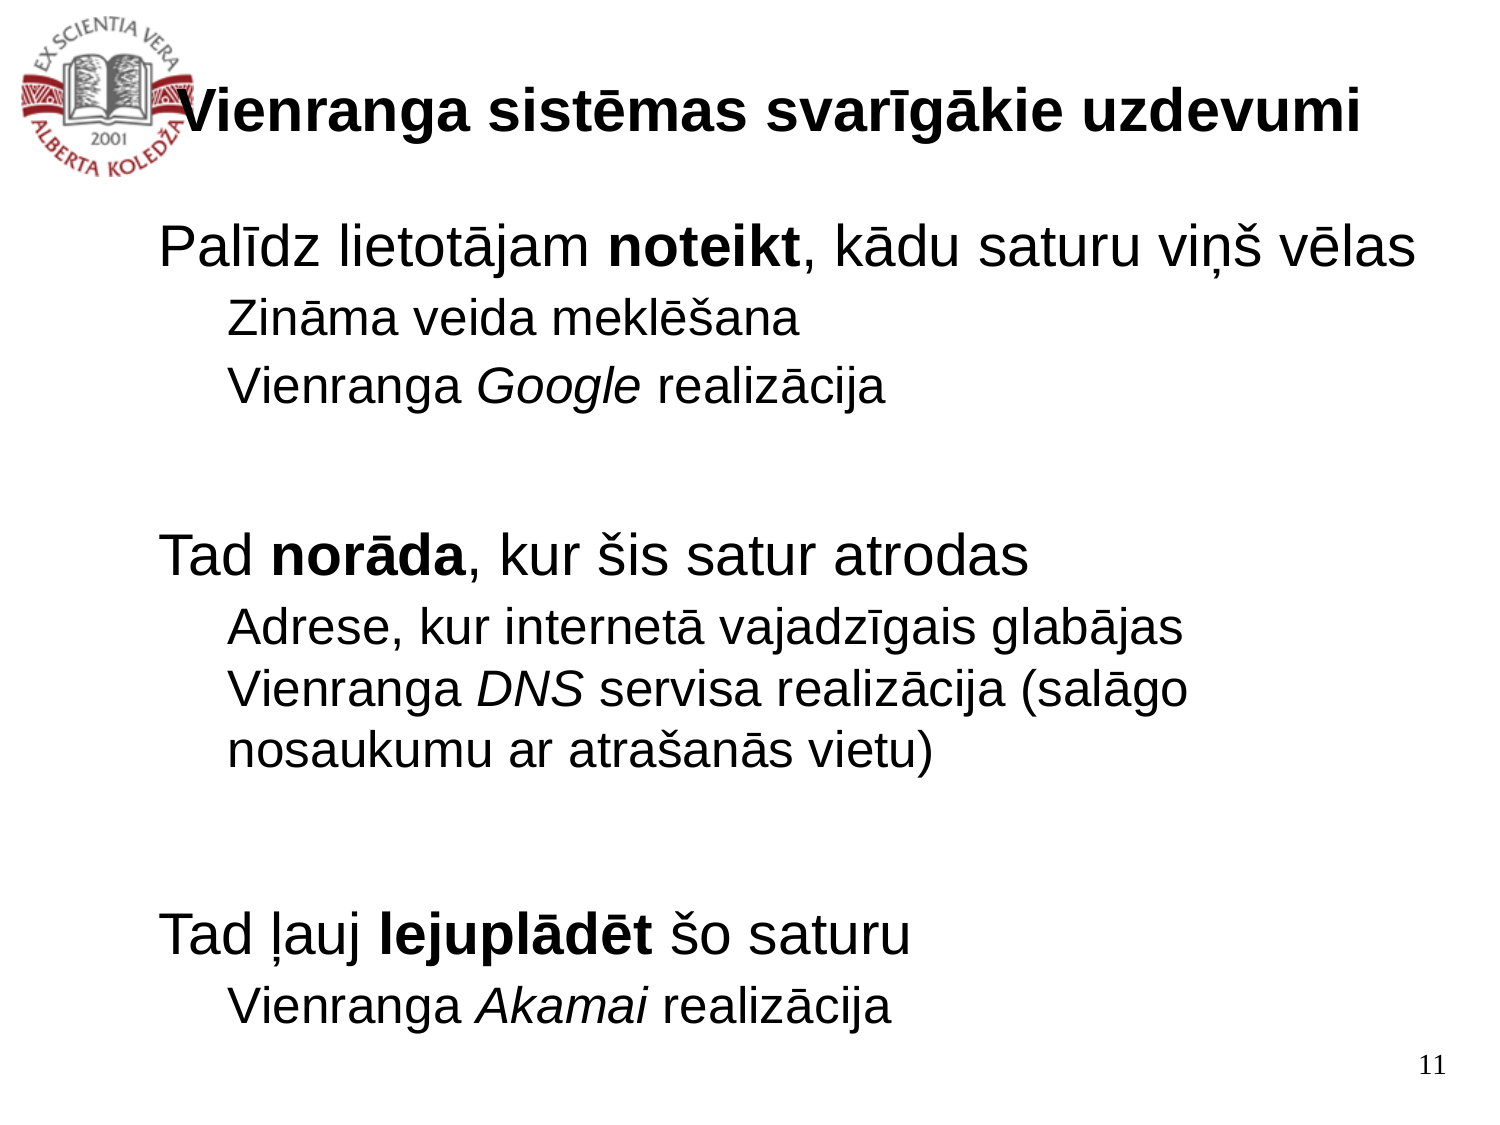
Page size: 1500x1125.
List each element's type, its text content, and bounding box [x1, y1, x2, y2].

picture [21, 16, 194, 177]
text_box <skaitlis> [1312, 1037, 1463, 1101]
list Palīdz lietotājam noteikt, kādu saturu viņš vēlas Zināma veida meklēšana Vienranga Google realizācija Tad norāda, kur šis satur atrodas Adrese, kur internetā vajadzīgais glabājas Vienranga DNS servisa realizācija (salāgo nosaukumu ar atrašanās vietu) Tad ļauj lejuplādēt šo saturu Vienranga Akamai realizācija [74, 200, 1463, 1101]
title Vienranga sistēmas svarīgākie uzdevumi [97, 50, 1421, 164]
